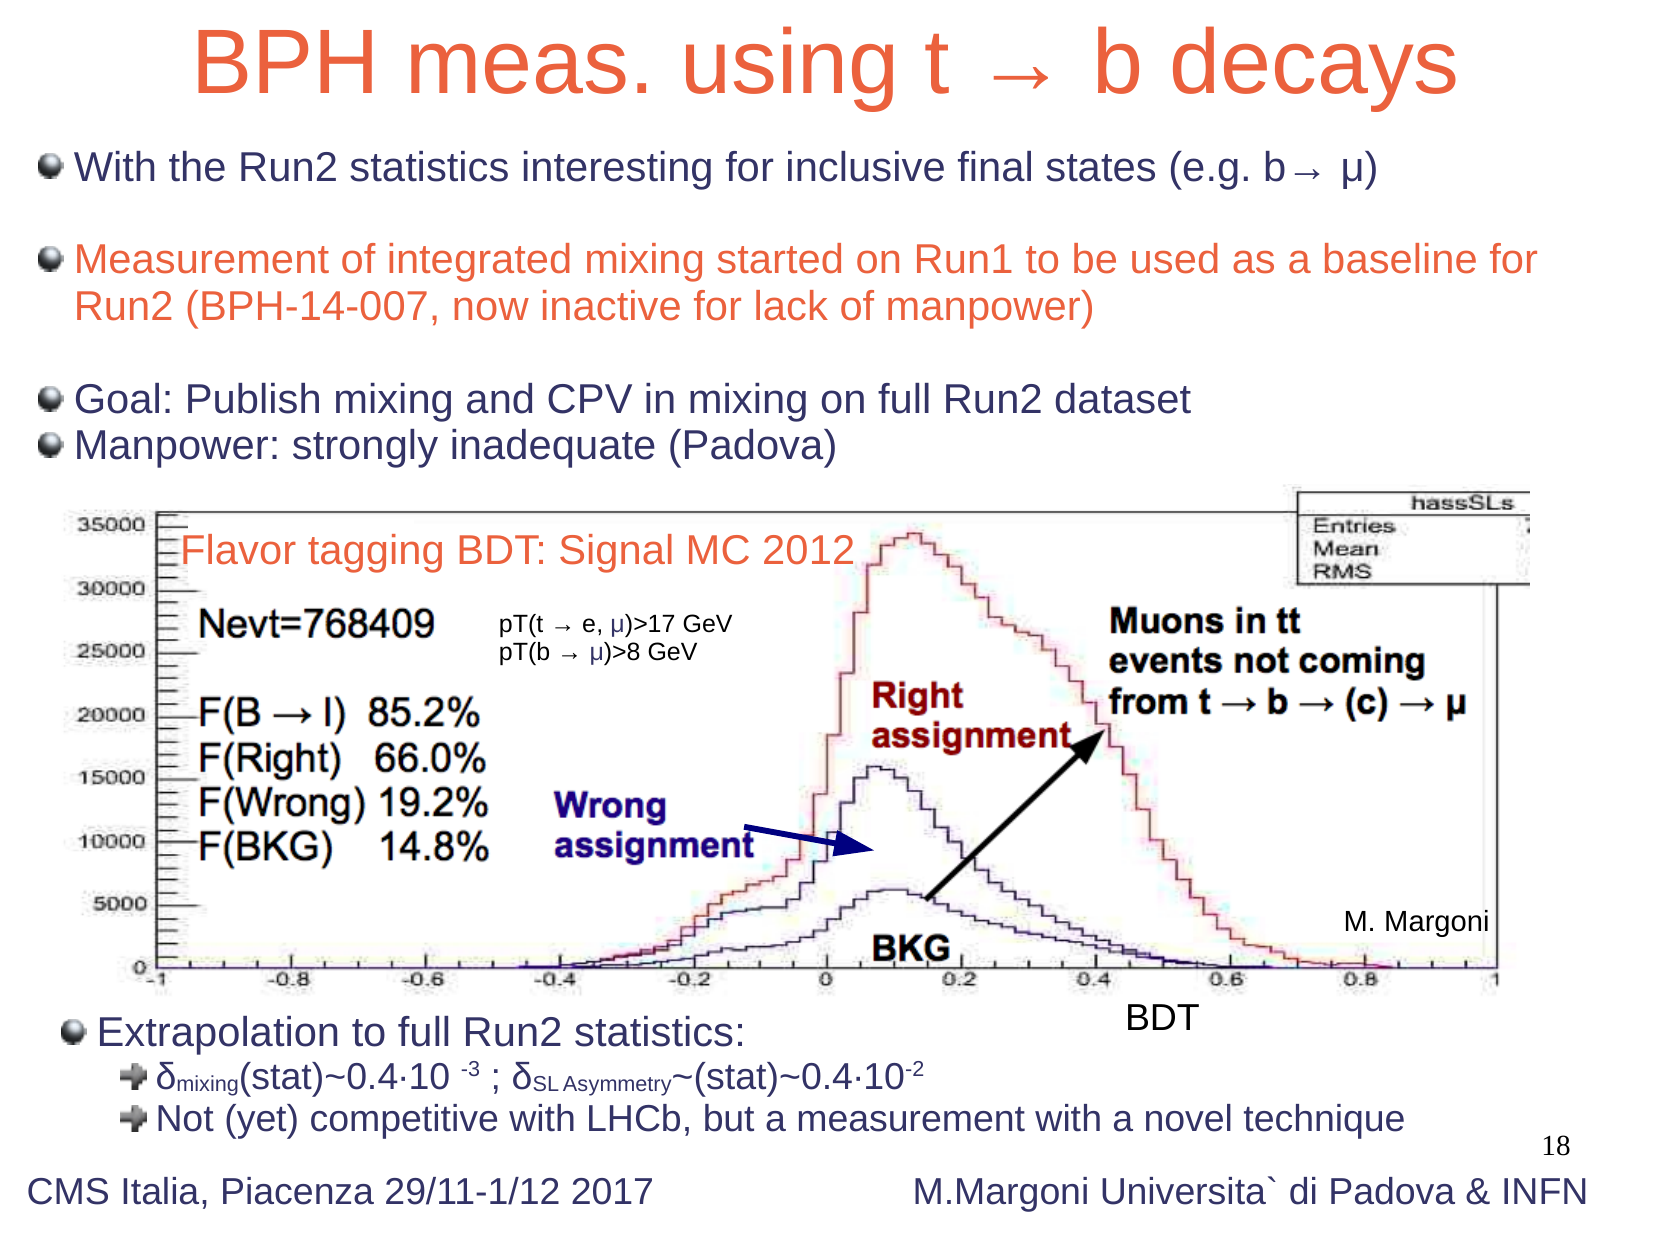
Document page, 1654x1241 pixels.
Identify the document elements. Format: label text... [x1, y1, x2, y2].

text_box BDT [1110, 989, 1347, 1047]
text_box Extrapolation to full Run2 statistics: δmixing(stat)~0.4·10 -3 ; δSL Asymmetry~(stat)~0.4·10-2 Not (yet) competitive with LHCb, but a measurement with a novel technique [46, 1007, 1524, 1163]
text_box M. Margoni [1328, 897, 1506, 946]
title BPH meas. using t → b decays [82, 0, 1571, 135]
text_box With the Run2 statistics interesting for inclusive final states (e.g. b→ μ) Measurement of integrated mixing started on Run1 to be used as a baseline for Run2 (BPH-14-007, now inactive for lack of manpower) Goal: Publish mixing and CPV in mixing on full Run2 dataset Manpower: strongly inadequate (Padova) [23, 135, 1642, 476]
text_box CMS Italia, Piacenza 29/11-1/12 2017 M.Margoni Universita` di Padova & INFN [11, 1163, 1642, 1221]
picture [29, 484, 1530, 1007]
text_box pT(t → e, μ)>17 GeV pT(b → μ)>8 GeV [484, 602, 815, 673]
text_box Flavor tagging BDT: Signal MC 2012 [165, 519, 875, 581]
